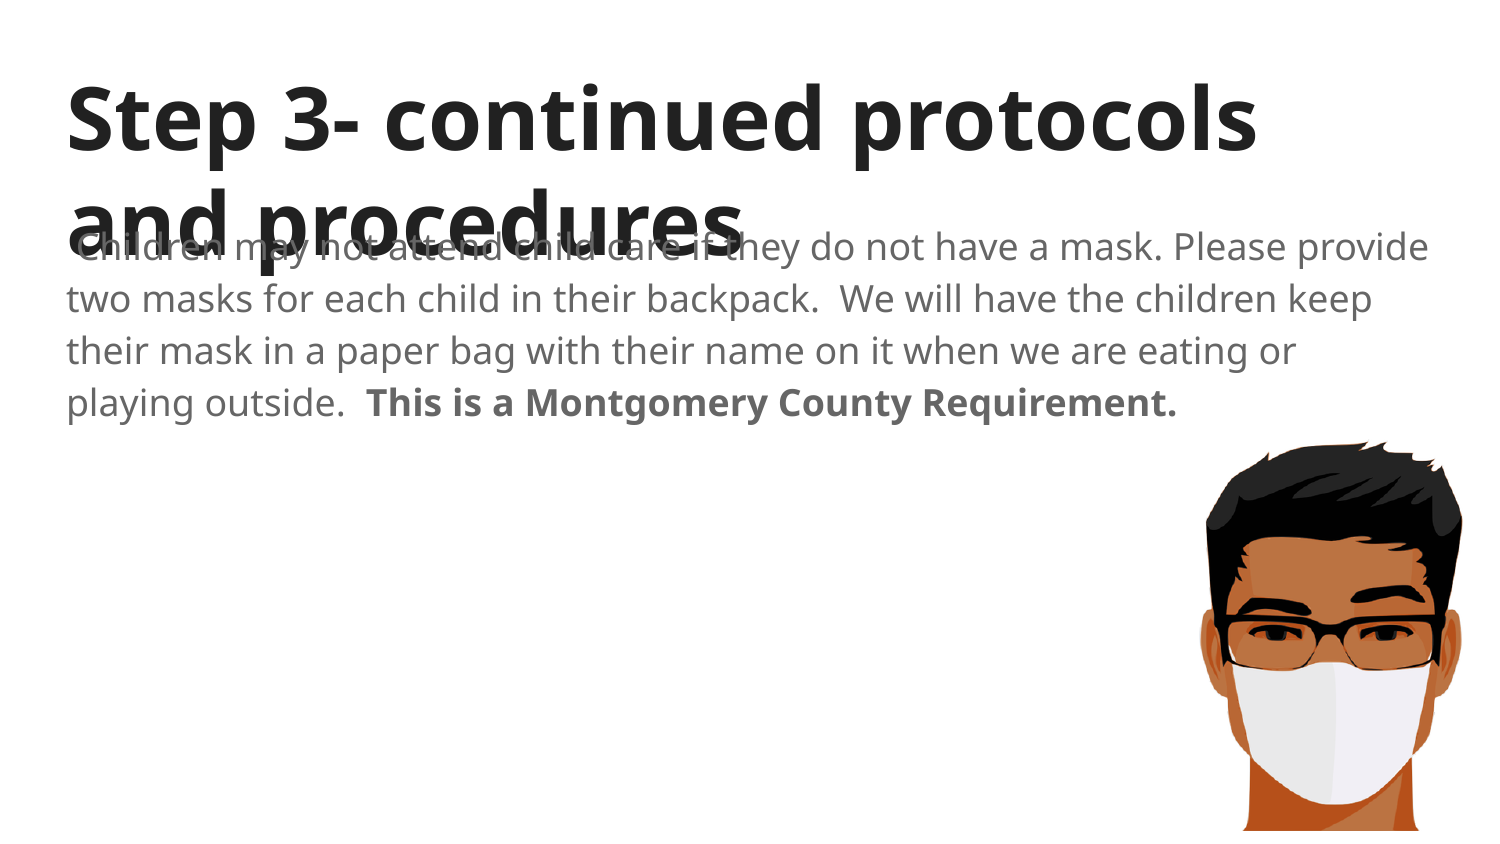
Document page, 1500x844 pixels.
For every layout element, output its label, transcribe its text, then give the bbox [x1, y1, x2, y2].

title Step 3- continued protocols and procedures [51, 48, 1449, 180]
picture [1199, 439, 1463, 831]
list Children may not attend child care if they do not have a mask. Please provide two masks for each child in their backpack. We will have the children keep their mask in a paper bag with their name on it when we are eating or playing outside. This is a Montgomery County Requirement. [51, 201, 1449, 750]
